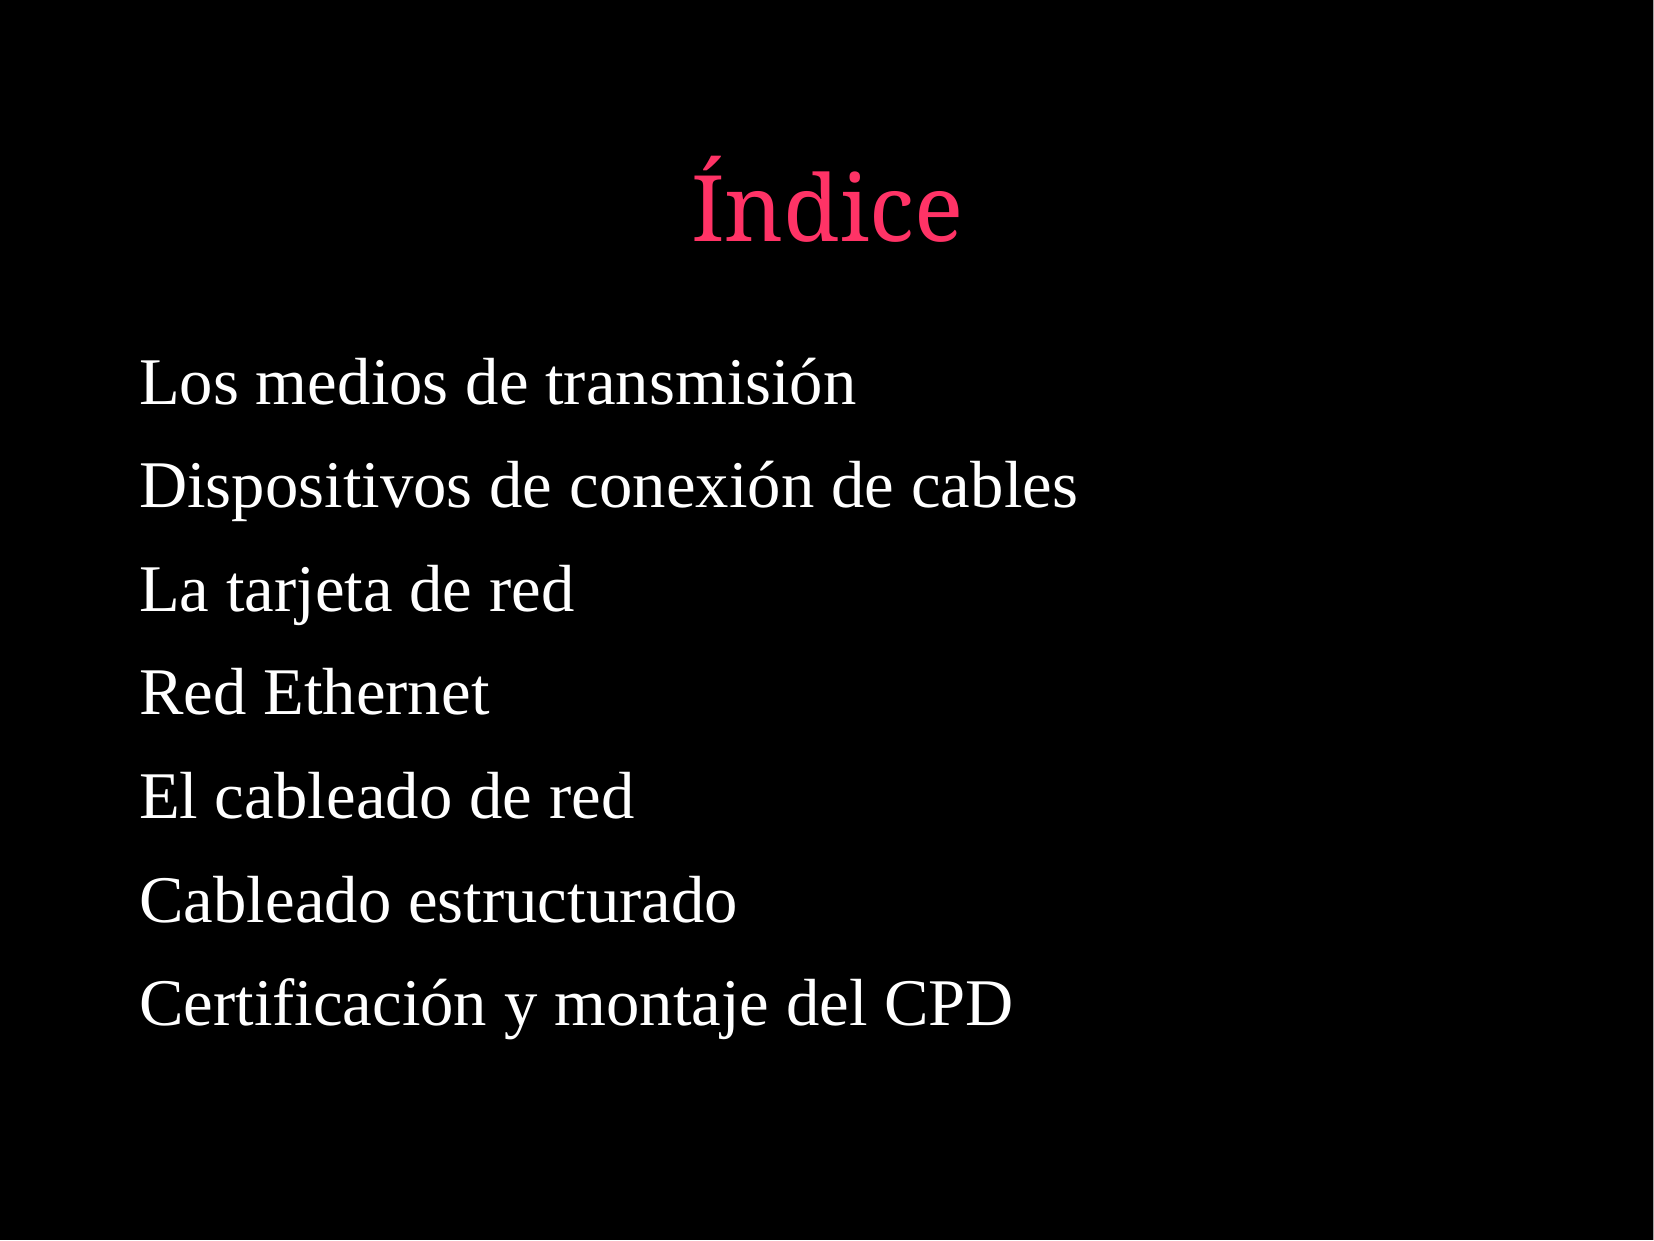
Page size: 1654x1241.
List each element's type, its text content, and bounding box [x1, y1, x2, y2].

title Índice [121, 102, 1534, 311]
list Los medios de transmisión Dispositivos de conexión de cables La tarjeta de red Red Ethernet El cableado de red Cableado estructurado Certificación y montaje del CPD [121, 344, 1534, 1127]
